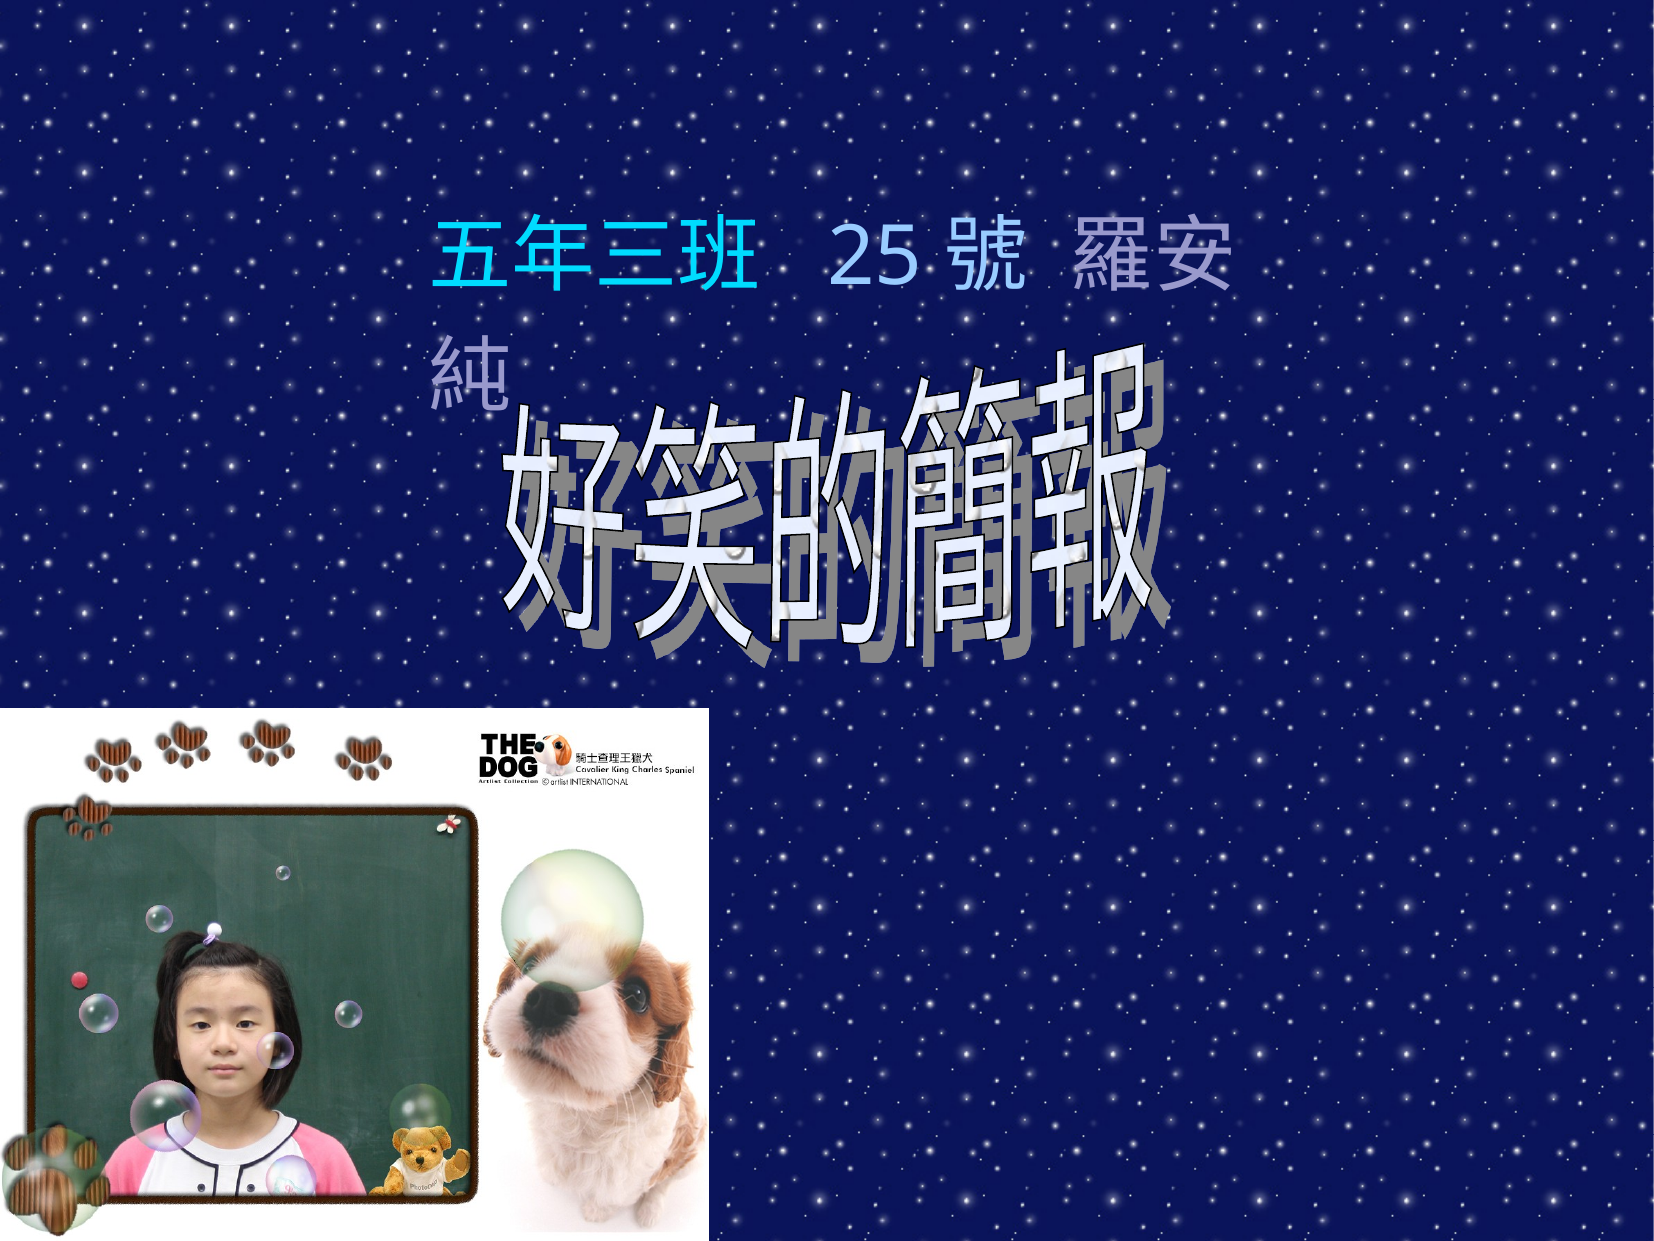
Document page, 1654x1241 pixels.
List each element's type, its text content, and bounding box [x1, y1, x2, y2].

text_box 好笑的簡報 [770, 389, 886, 644]
text_box 好笑的簡報 [634, 403, 696, 489]
text_box 好笑的簡報 [956, 365, 1020, 641]
text_box 好笑的簡報 [501, 403, 558, 613]
picture [0, 0, 1654, 1241]
text_box 好笑的簡報 [1092, 343, 1152, 622]
text_box 好笑的簡報 [552, 423, 624, 630]
text_box 好笑的簡報 [633, 401, 756, 649]
text_box 好笑的簡報 [899, 375, 960, 648]
text_box 好笑的簡報 [934, 534, 985, 633]
text_box 好笑的簡報 [834, 498, 863, 573]
text_box 好笑的簡報 [1031, 348, 1089, 629]
text_box 五年三班 25號 羅安純 [413, 180, 1329, 296]
